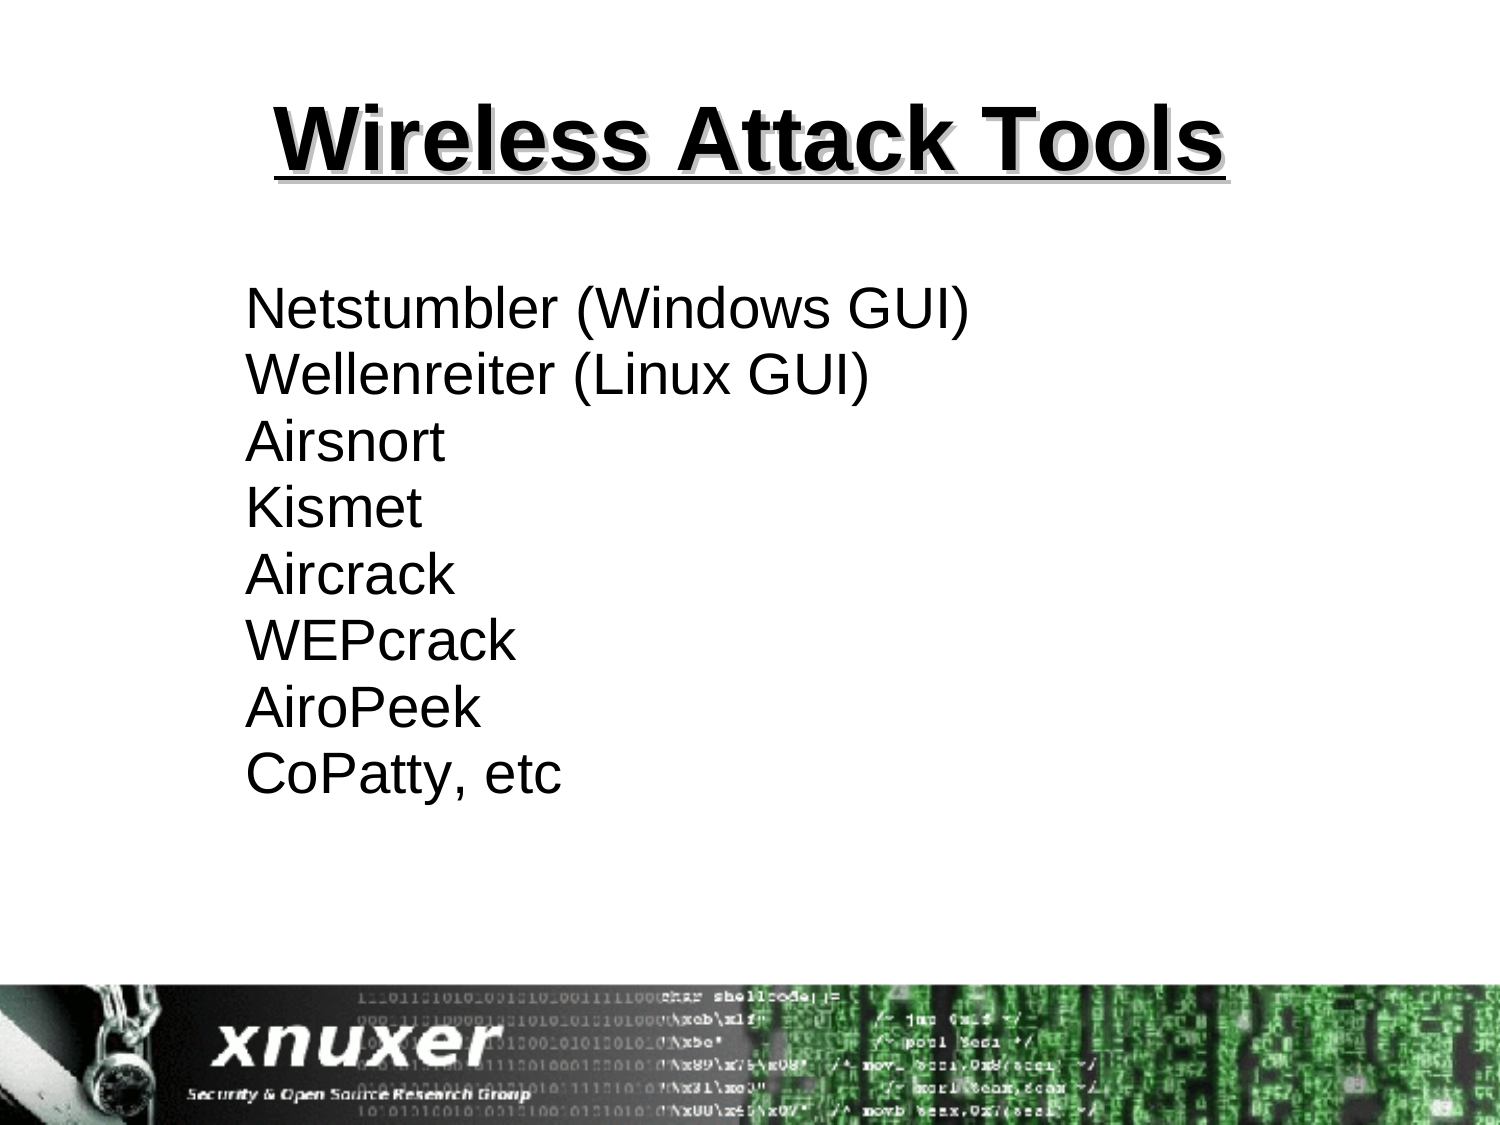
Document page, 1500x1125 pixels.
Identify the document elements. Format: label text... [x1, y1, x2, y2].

picture [0, 0, 1500, 1125]
list Netstumbler (Windows GUI) Wellenreiter (Linux GUI) Airsnort Kismet Aircrack WEPcrack AiroPeek CoPatty, etc [230, 278, 1247, 882]
title Wireless Attack Tools [75, 45, 1426, 233]
